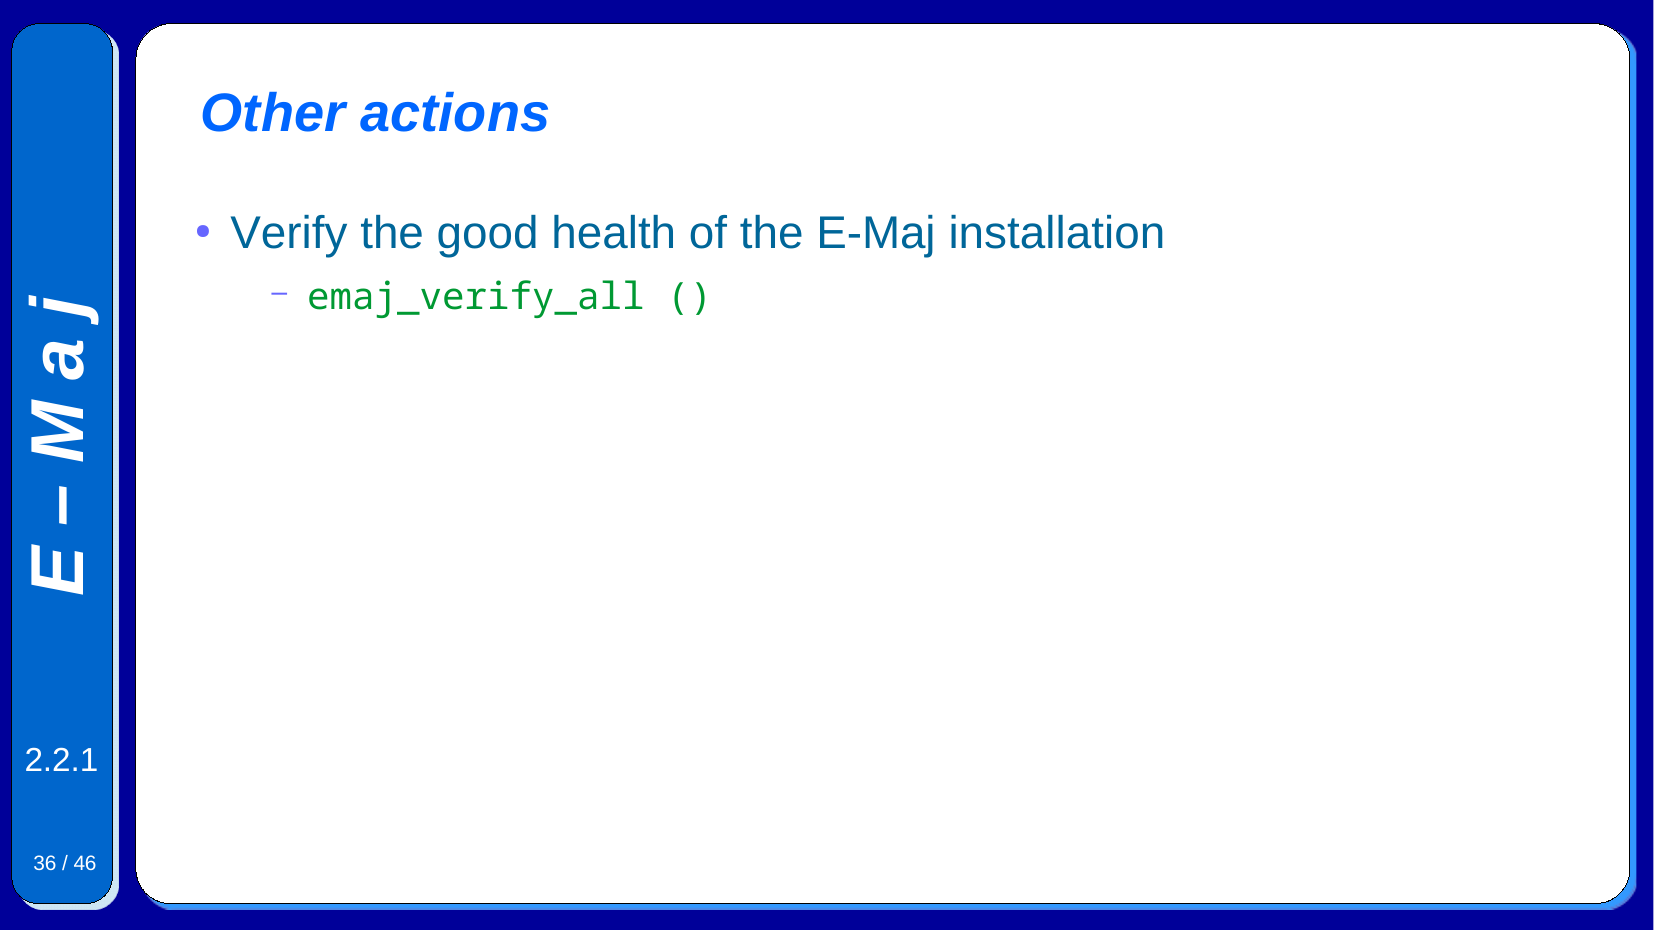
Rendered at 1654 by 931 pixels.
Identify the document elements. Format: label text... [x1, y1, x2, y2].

title Other actions [200, 34, 1575, 191]
list Verify the good health of the E-Maj installation emaj_verify_all () [177, 206, 1587, 827]
